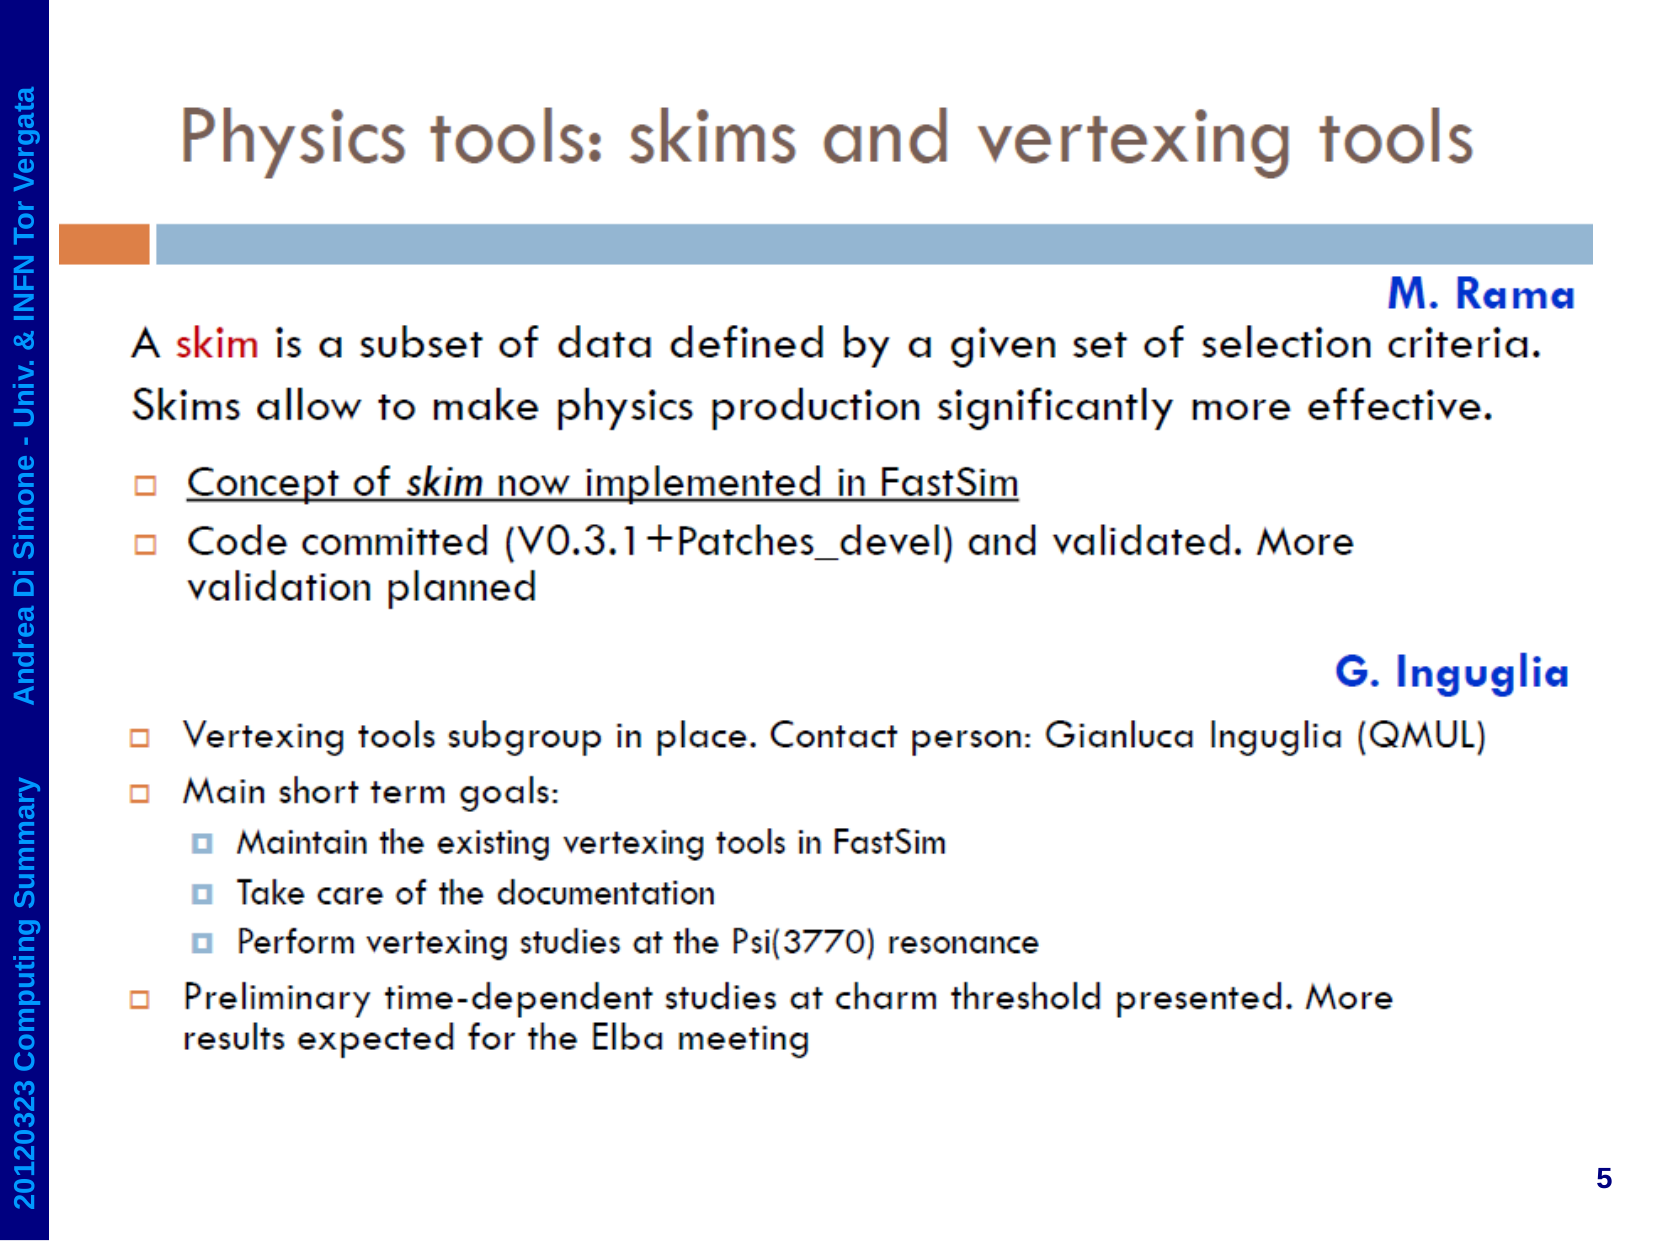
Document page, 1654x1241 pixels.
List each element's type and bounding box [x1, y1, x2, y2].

picture [51, 10, 1593, 1163]
